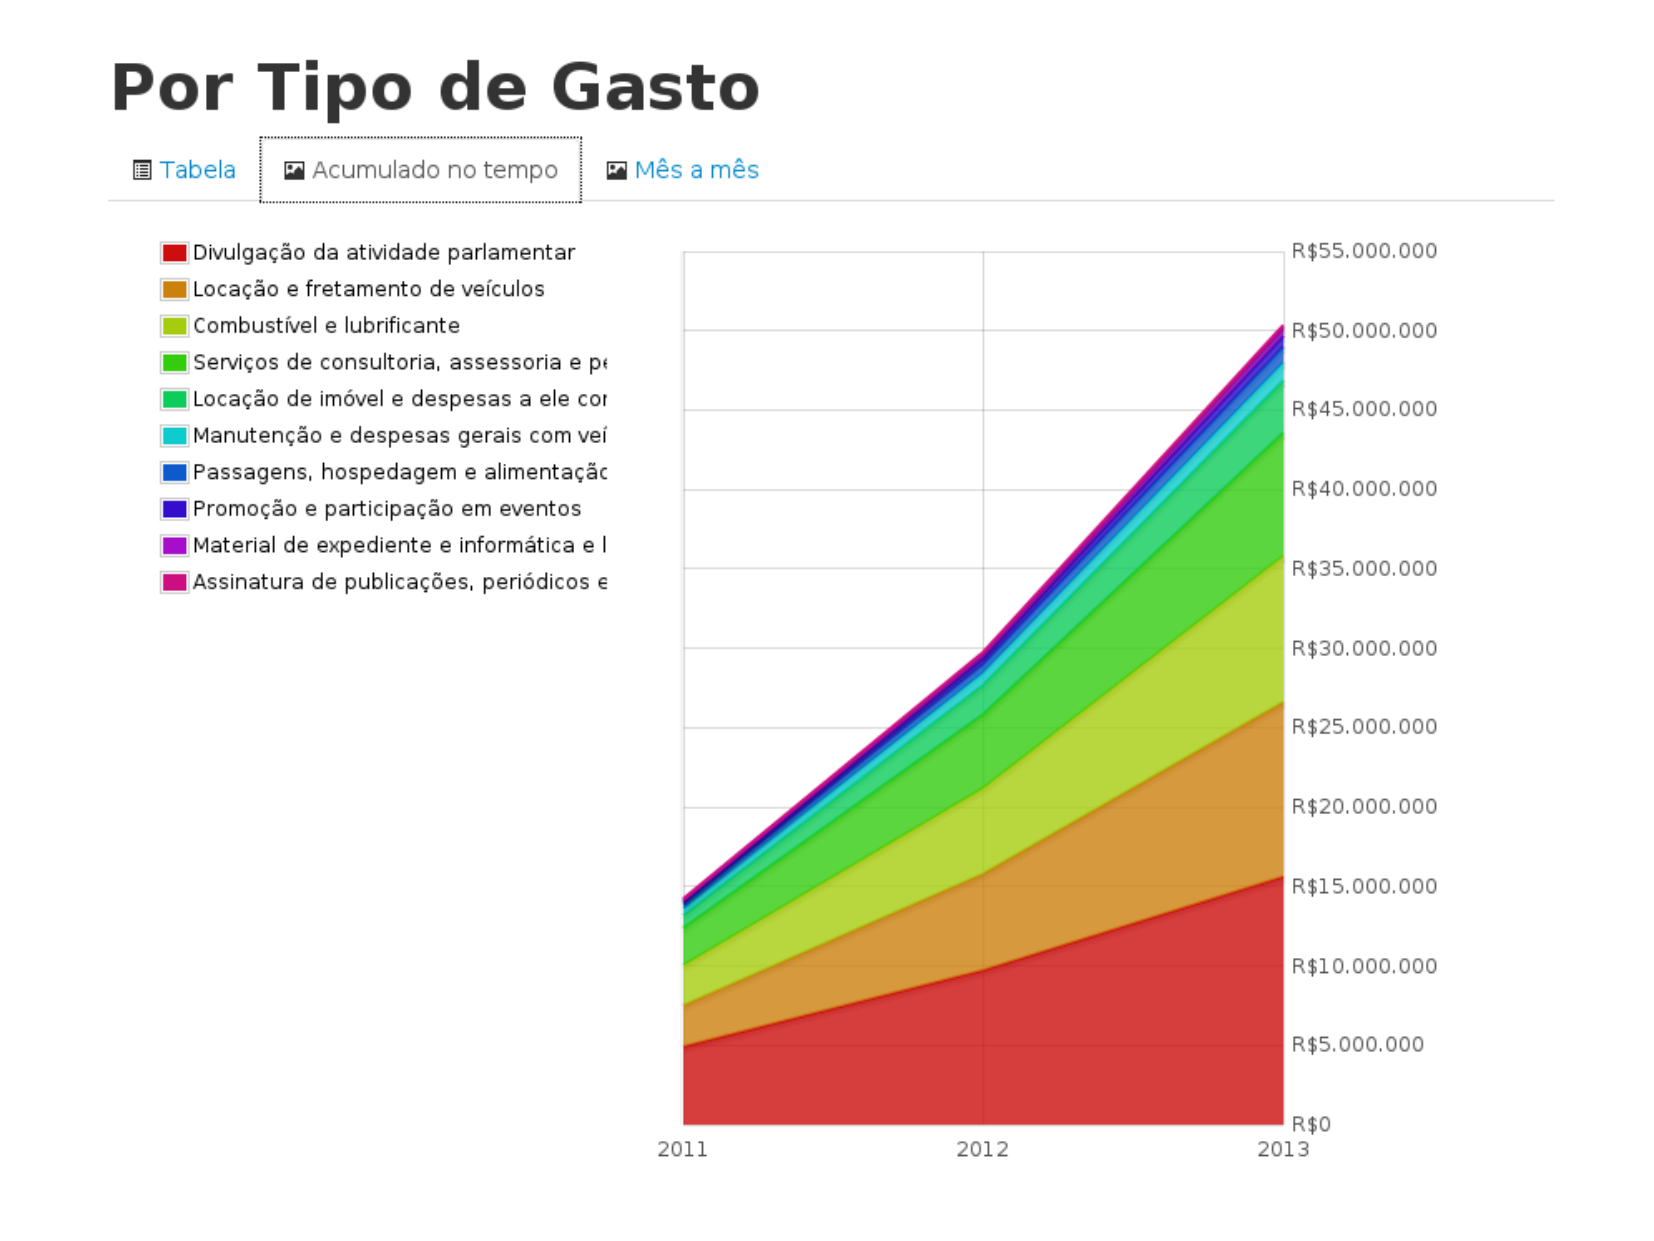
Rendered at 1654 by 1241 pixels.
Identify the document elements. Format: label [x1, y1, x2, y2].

picture [82, 42, 1558, 1170]
